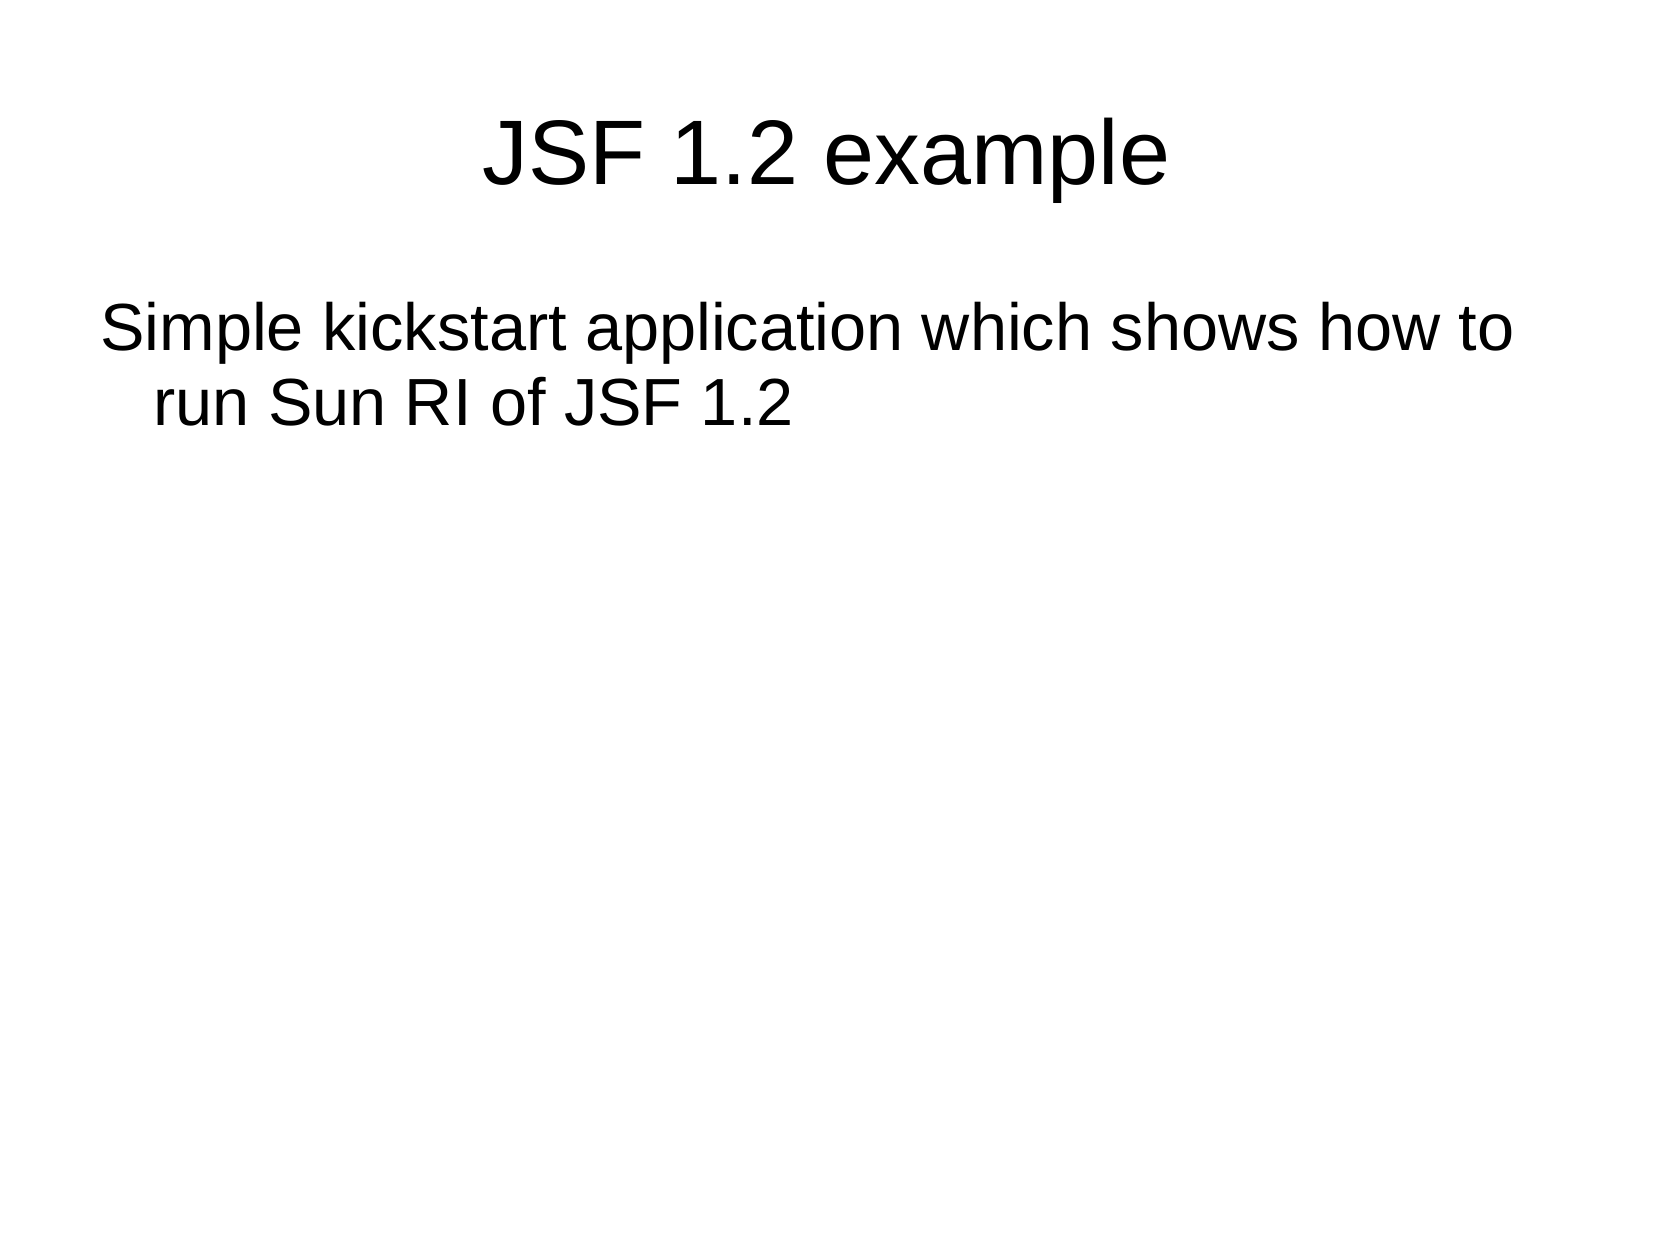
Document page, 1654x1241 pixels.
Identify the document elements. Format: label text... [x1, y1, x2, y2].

list Simple kickstart application which shows how to run Sun RI of JSF 1.2 [82, 290, 1571, 1094]
title JSF 1.2 example [82, 56, 1571, 250]
